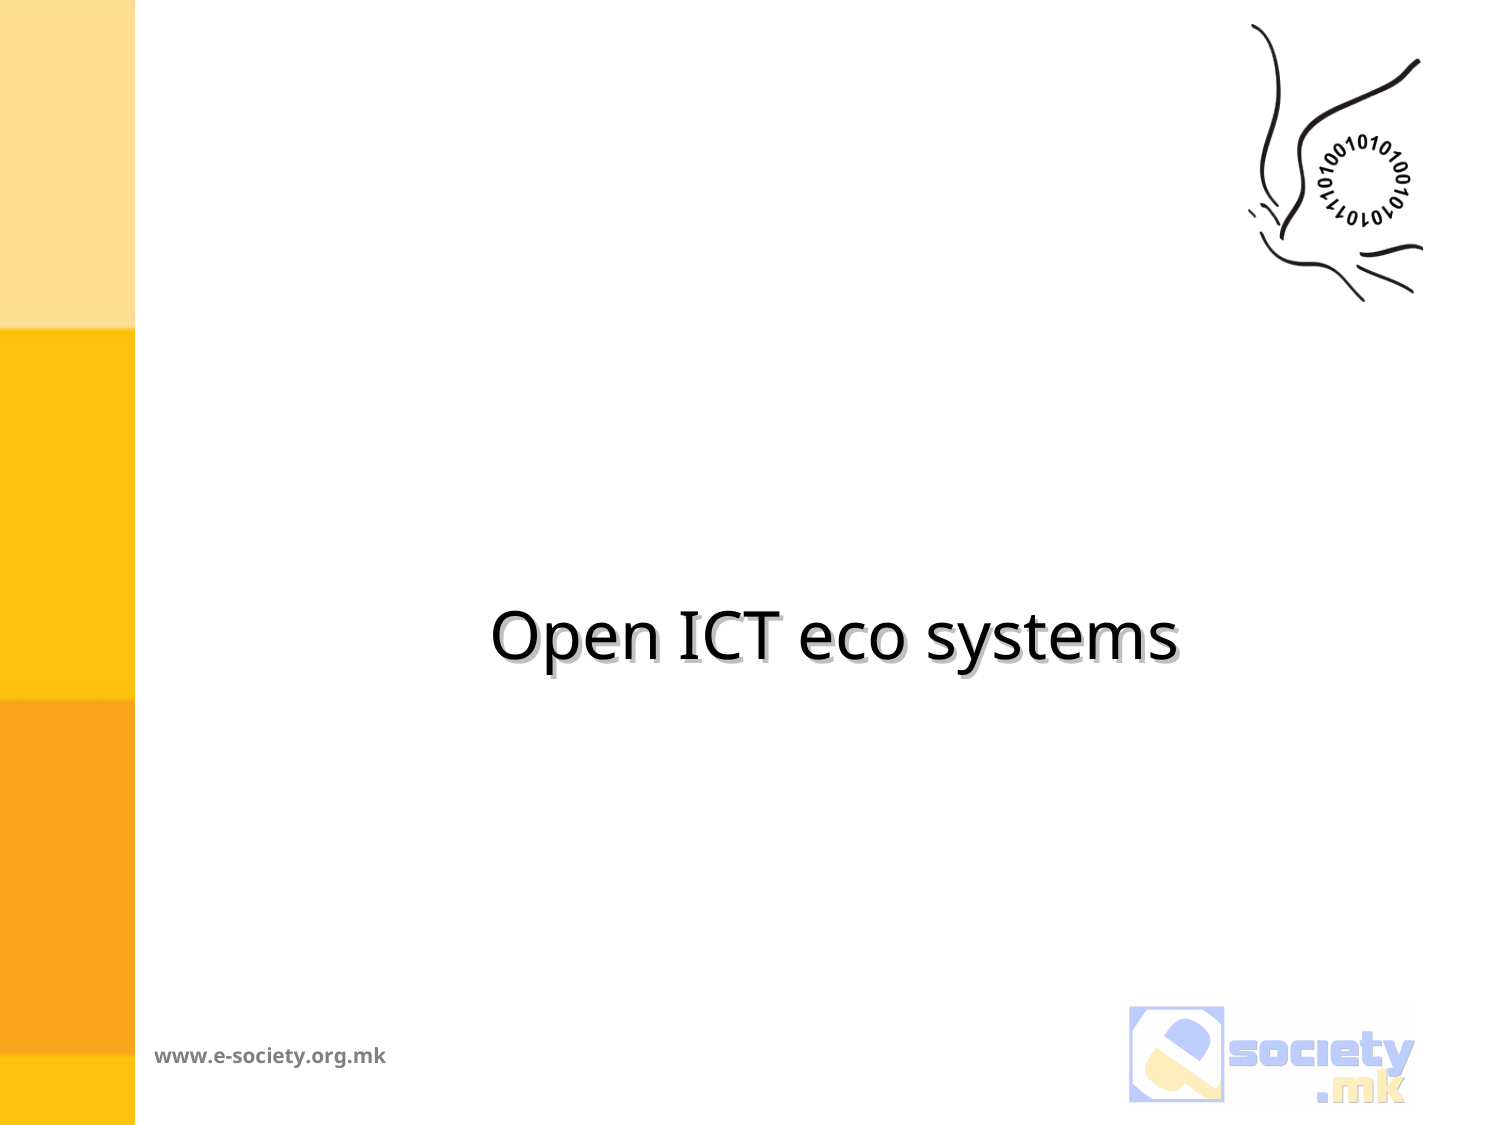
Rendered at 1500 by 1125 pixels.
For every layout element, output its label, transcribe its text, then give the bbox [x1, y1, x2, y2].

subtitle Open ICT eco systems [169, 262, 1425, 1006]
picture [0, 0, 135, 1125]
picture [1248, 24, 1424, 262]
